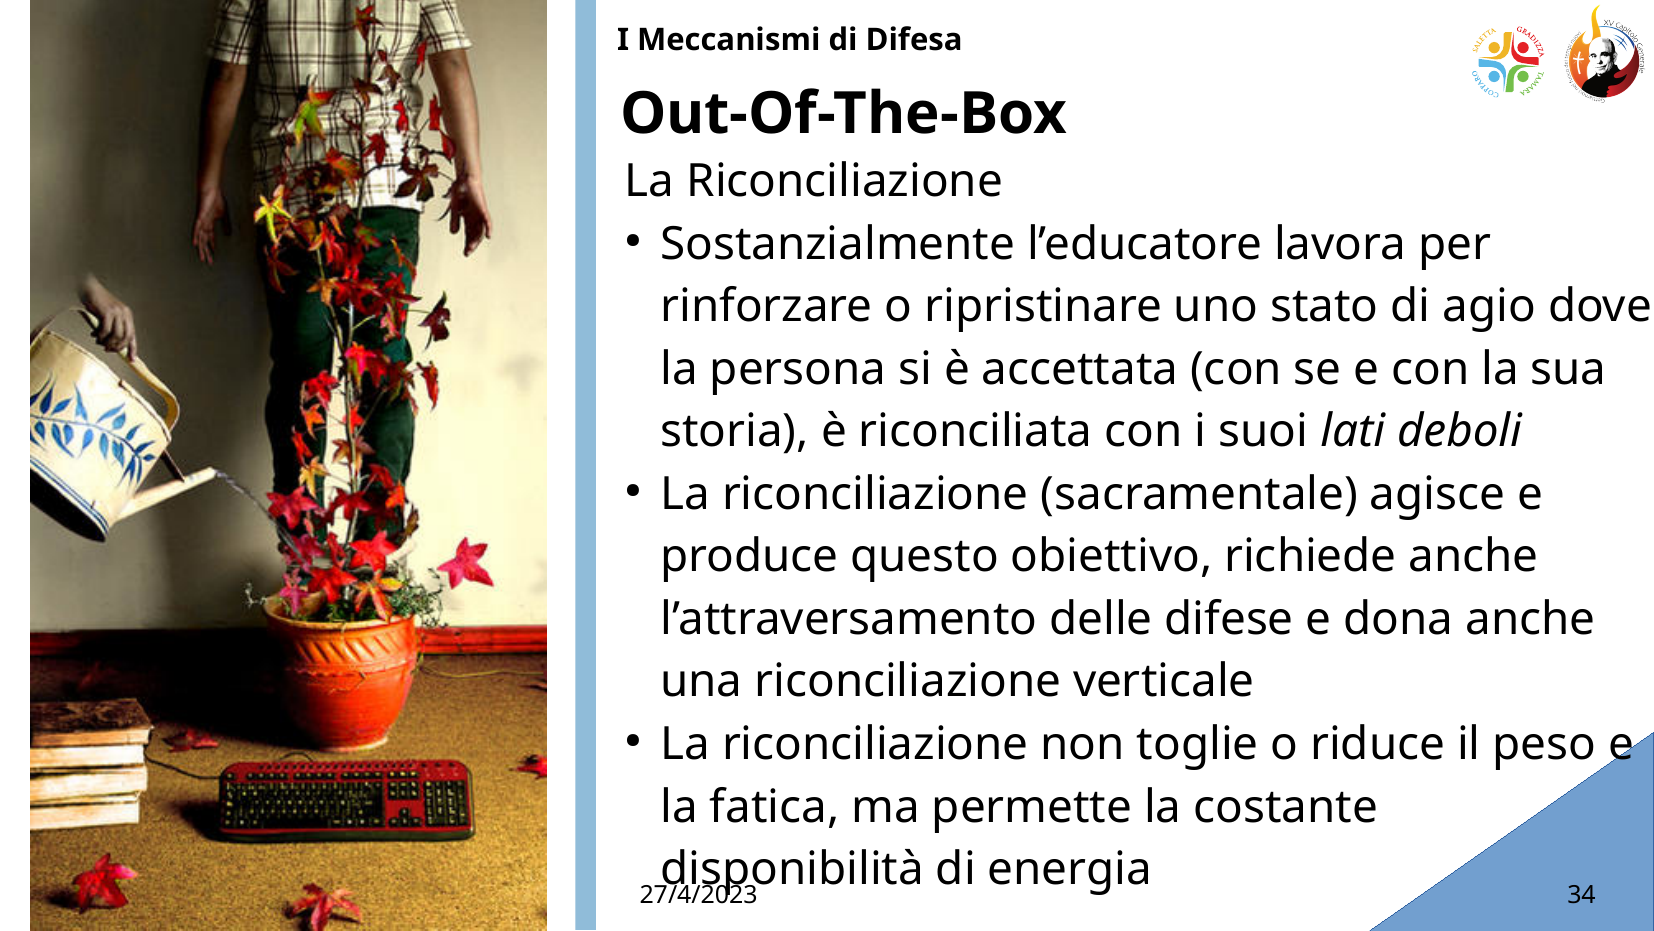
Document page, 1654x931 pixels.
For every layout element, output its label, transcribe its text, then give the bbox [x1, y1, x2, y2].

picture [30, 0, 547, 931]
subtitle La Riconciliazione Sostanzialmente l’educatore lavora per rinforzare o ripristinare uno stato di agio dove la persona si è accettata (con se e con la sua storia), è riconciliata con i suoi lati deboli La riconciliazione (sacramentale) agisce e produce questo obiettivo, richiede anche l’attraversamento delle difese e dona anche una riconciliazione verticale La riconciliazione non toglie o riduce il peso e la fatica, ma permette la costante disponibilità di energia [624, 147, 1654, 880]
title Out-Of-The-Box [620, 70, 1617, 142]
text_box I Meccanismi di Difesa [602, 9, 1335, 63]
picture [1563, 4, 1646, 103]
